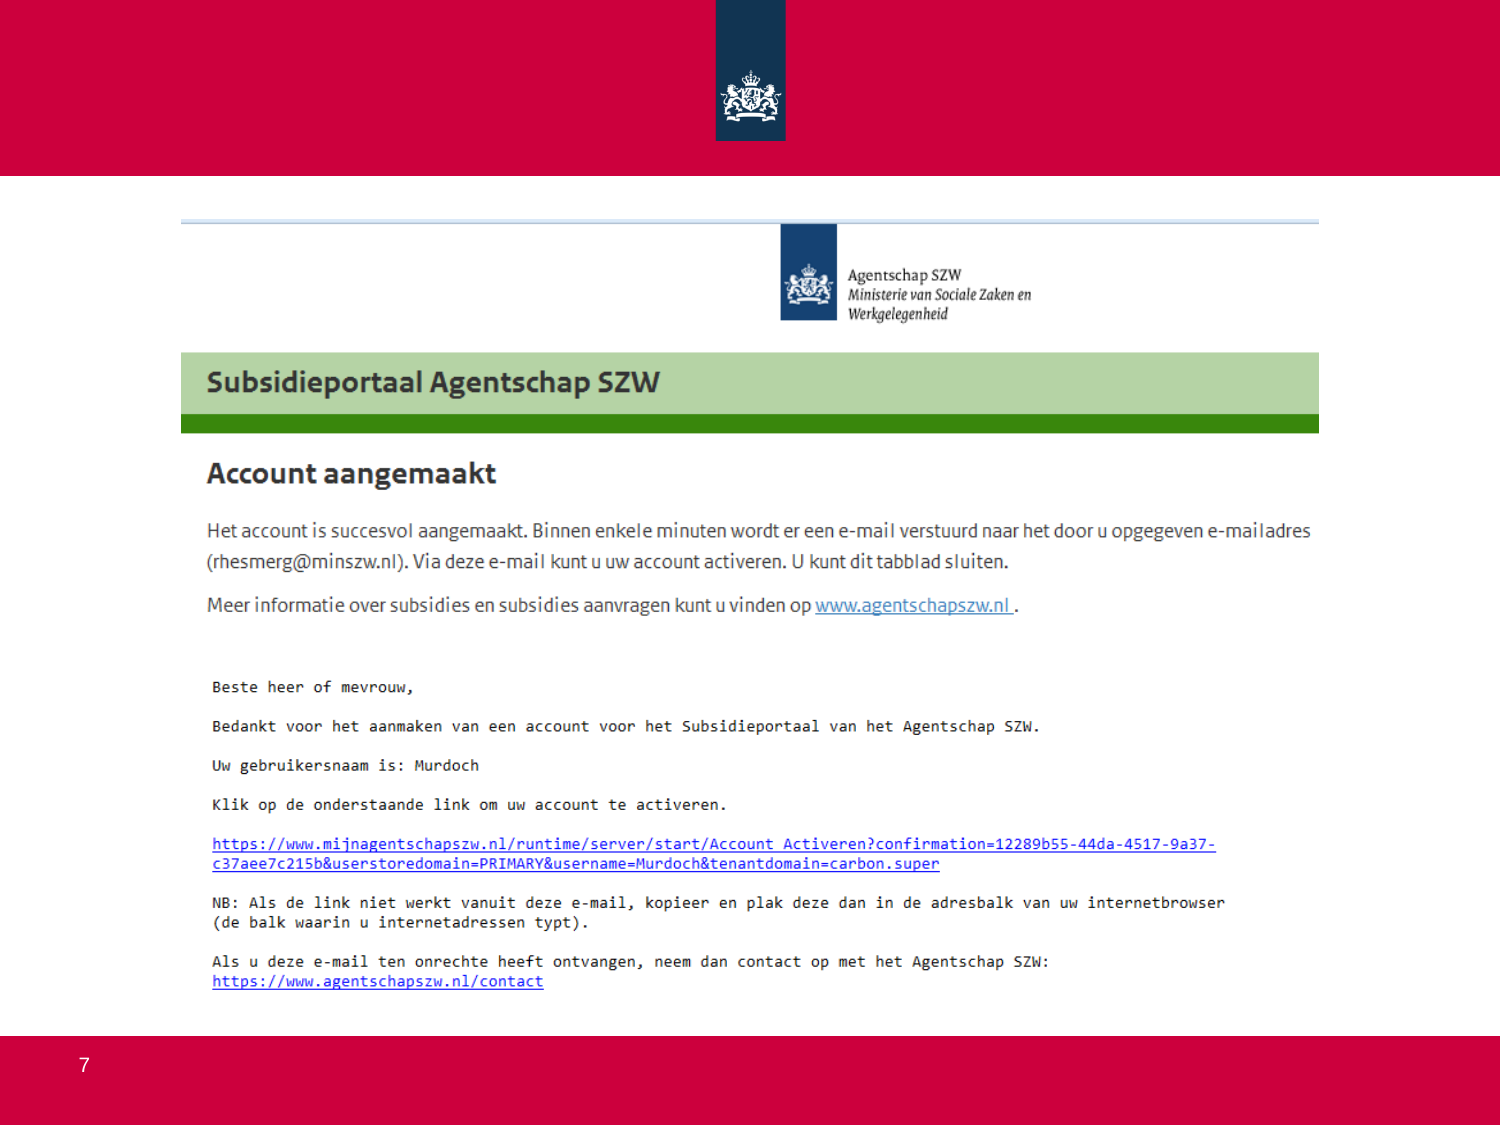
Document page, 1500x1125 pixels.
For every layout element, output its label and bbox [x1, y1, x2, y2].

picture [202, 675, 1237, 998]
text_box [63, 1043, 181, 1104]
picture [181, 219, 1319, 639]
